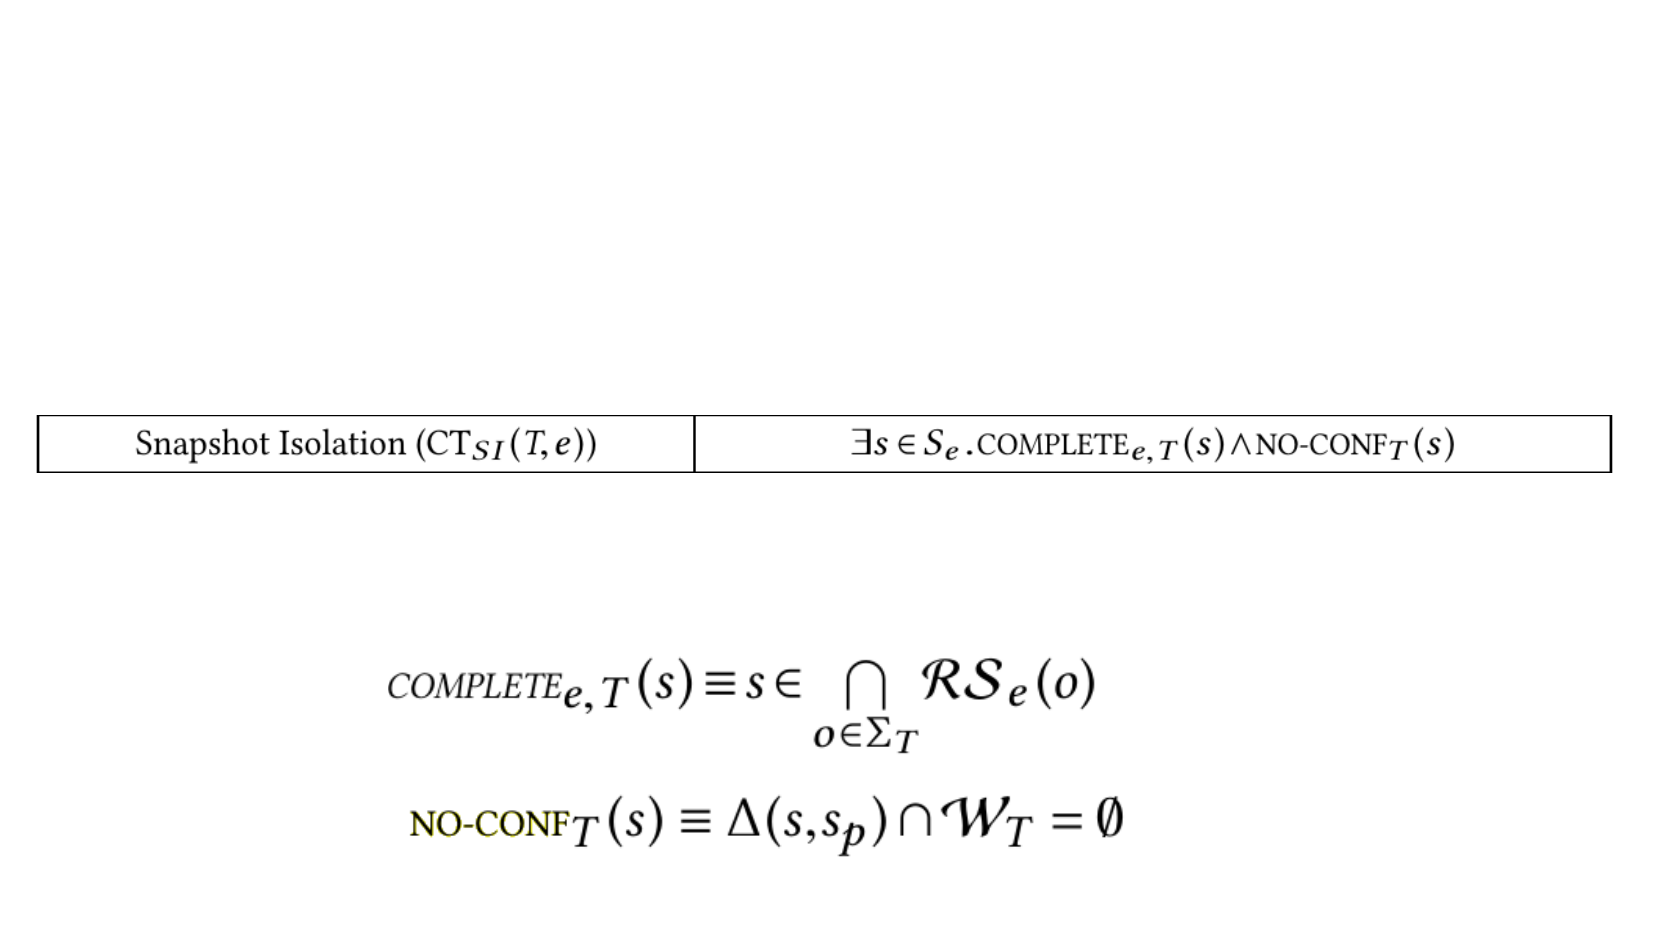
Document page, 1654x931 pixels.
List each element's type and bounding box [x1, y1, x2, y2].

picture [388, 621, 1096, 758]
picture [401, 787, 1126, 858]
picture [15, 415, 1635, 473]
